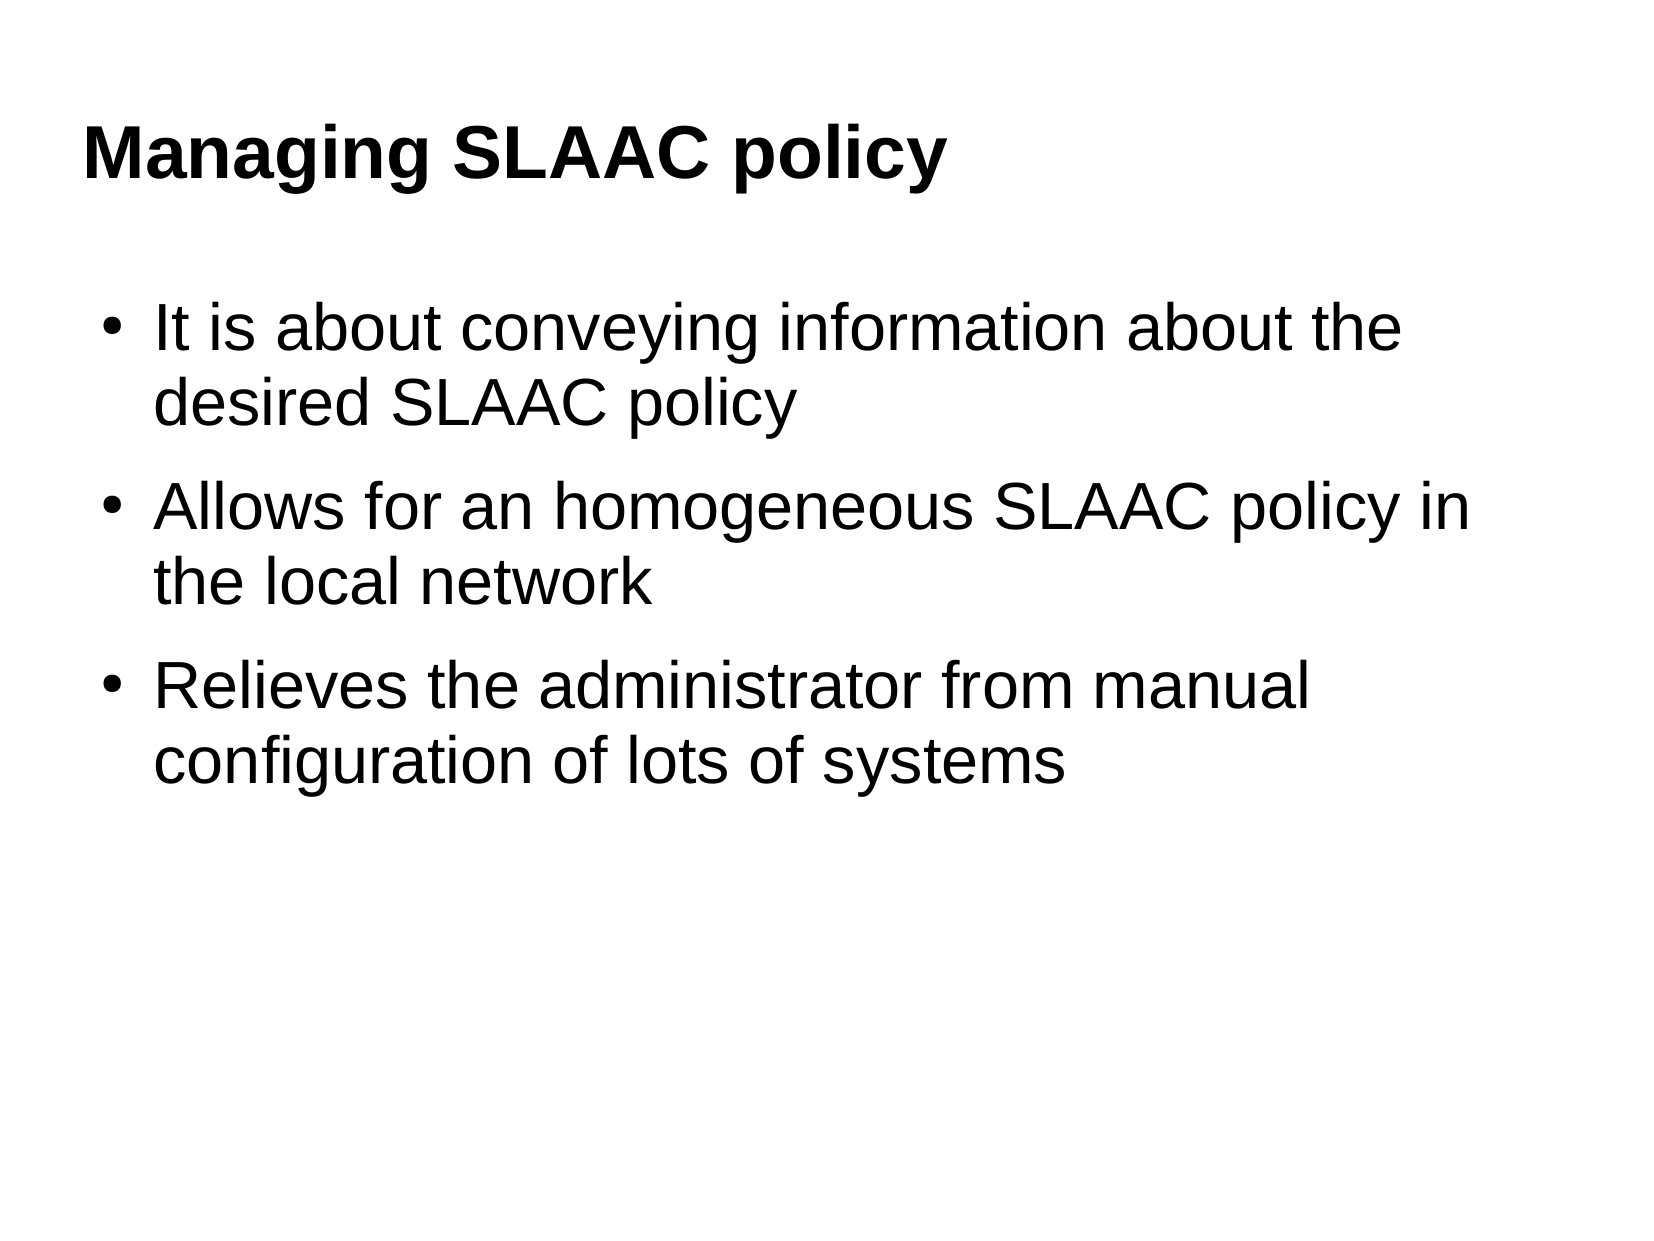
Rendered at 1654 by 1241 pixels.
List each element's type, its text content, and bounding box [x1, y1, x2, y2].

title Managing SLAAC policy [82, 49, 1571, 257]
list It is about conveying information about the desired SLAAC policy Allows for an homogeneous SLAAC policy in the local network Relieves the administrator from manual configuration of lots of systems [82, 290, 1571, 1109]
